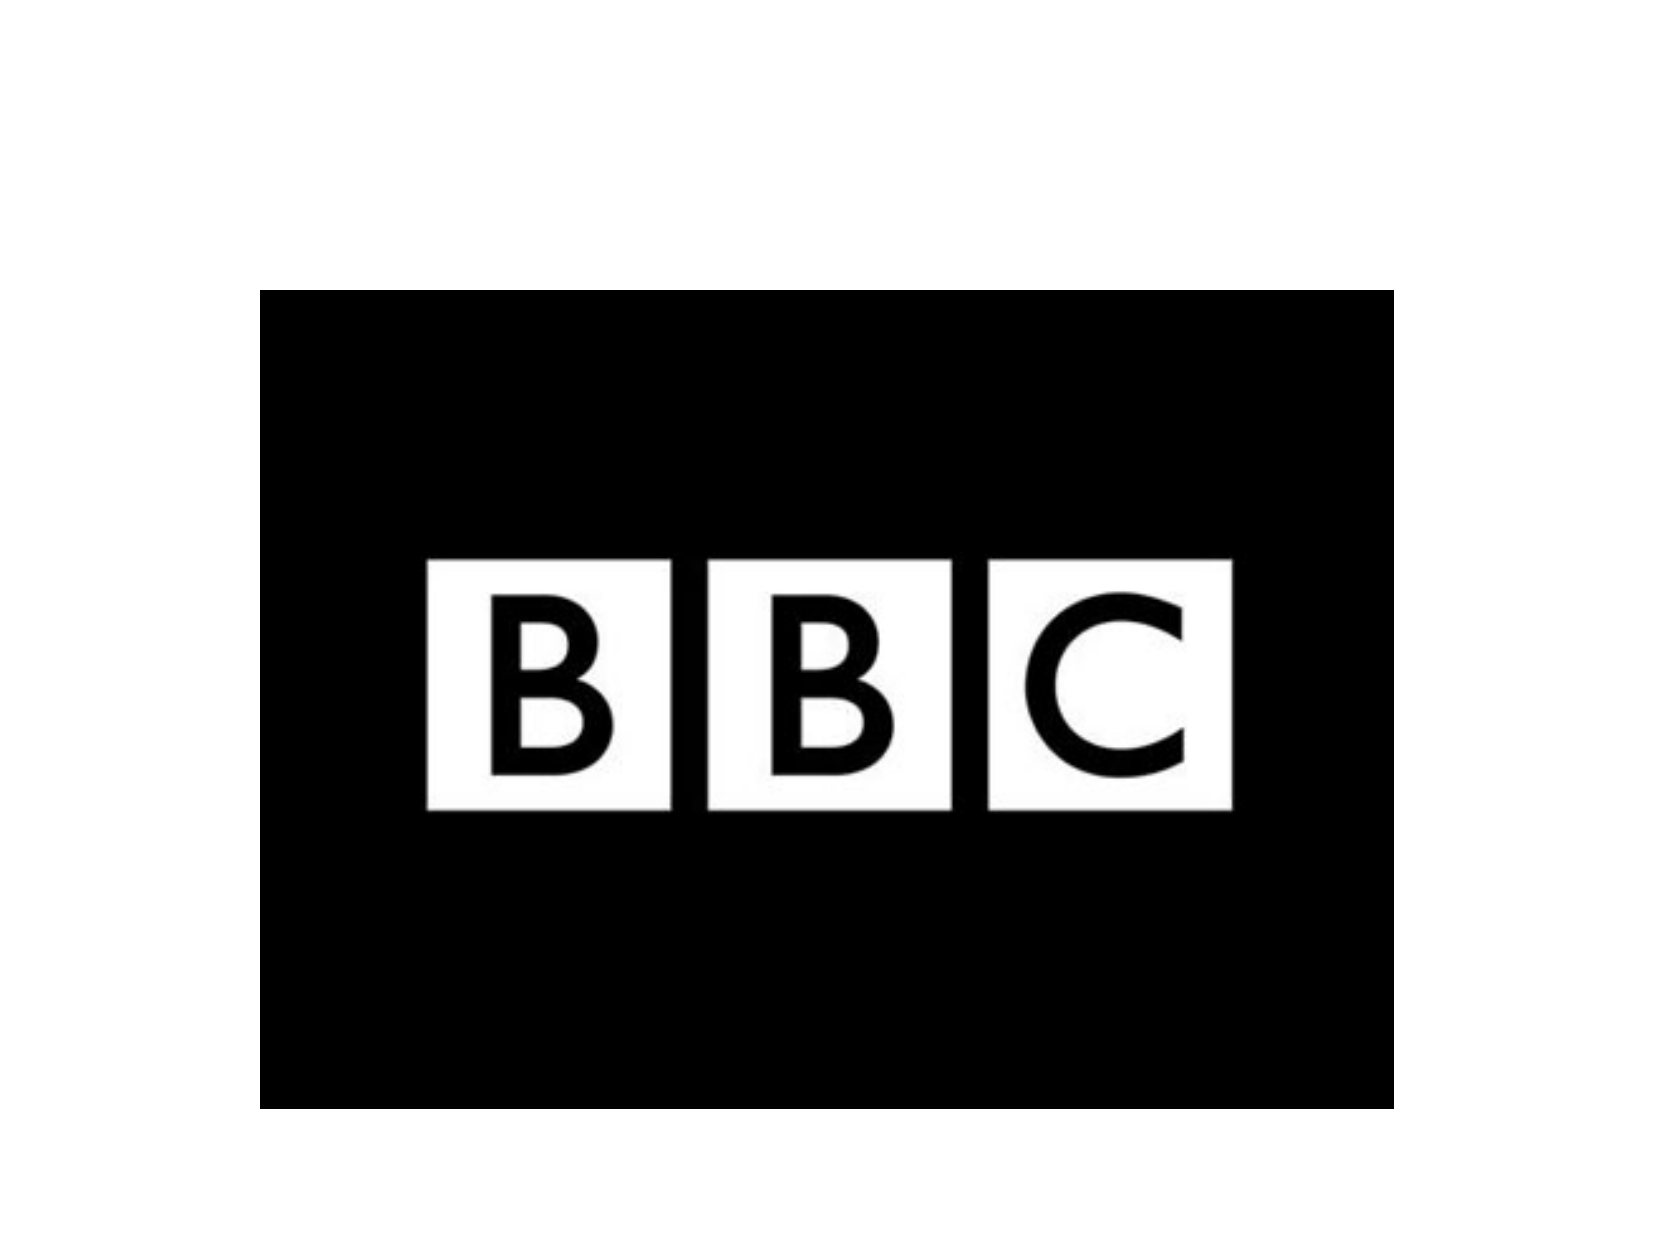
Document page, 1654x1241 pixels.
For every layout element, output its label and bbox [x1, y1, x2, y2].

picture [260, 290, 1394, 1109]
